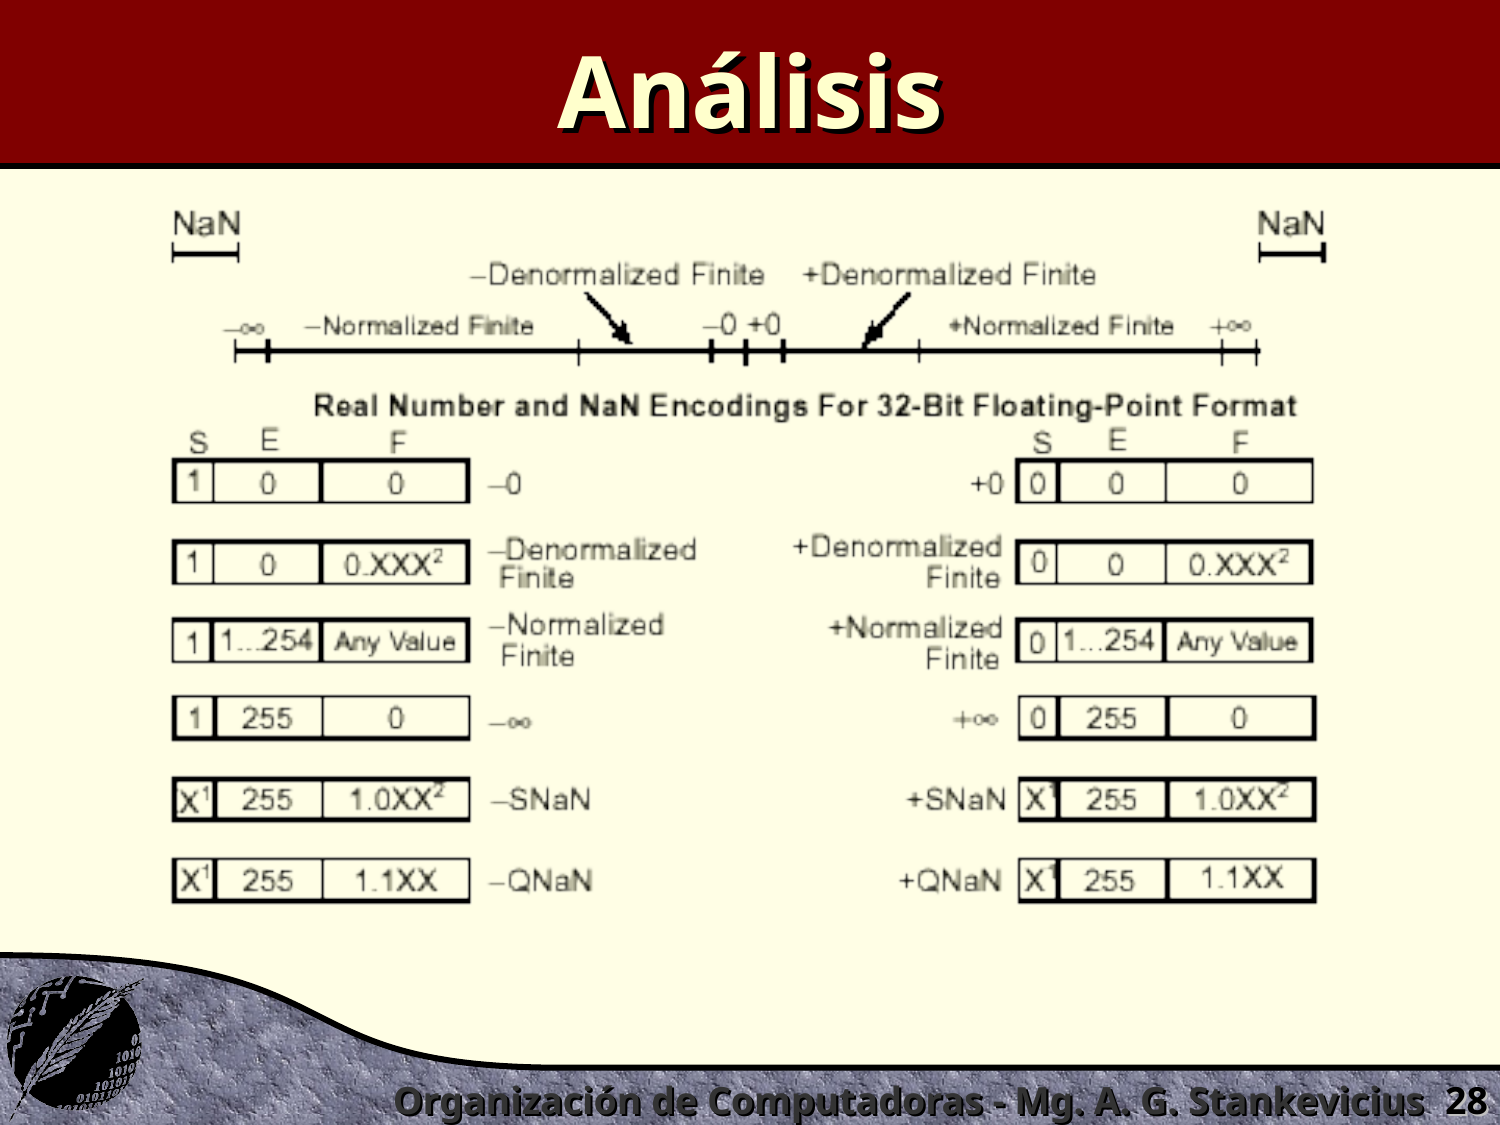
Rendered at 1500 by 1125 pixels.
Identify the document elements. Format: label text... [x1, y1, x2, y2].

picture [802, 1100, 806, 1110]
picture [0, 959, 1500, 1125]
picture [166, 202, 1334, 925]
picture [448, 1100, 455, 1110]
picture [1058, 1100, 1065, 1110]
title Análisis [15, 5, 1485, 160]
